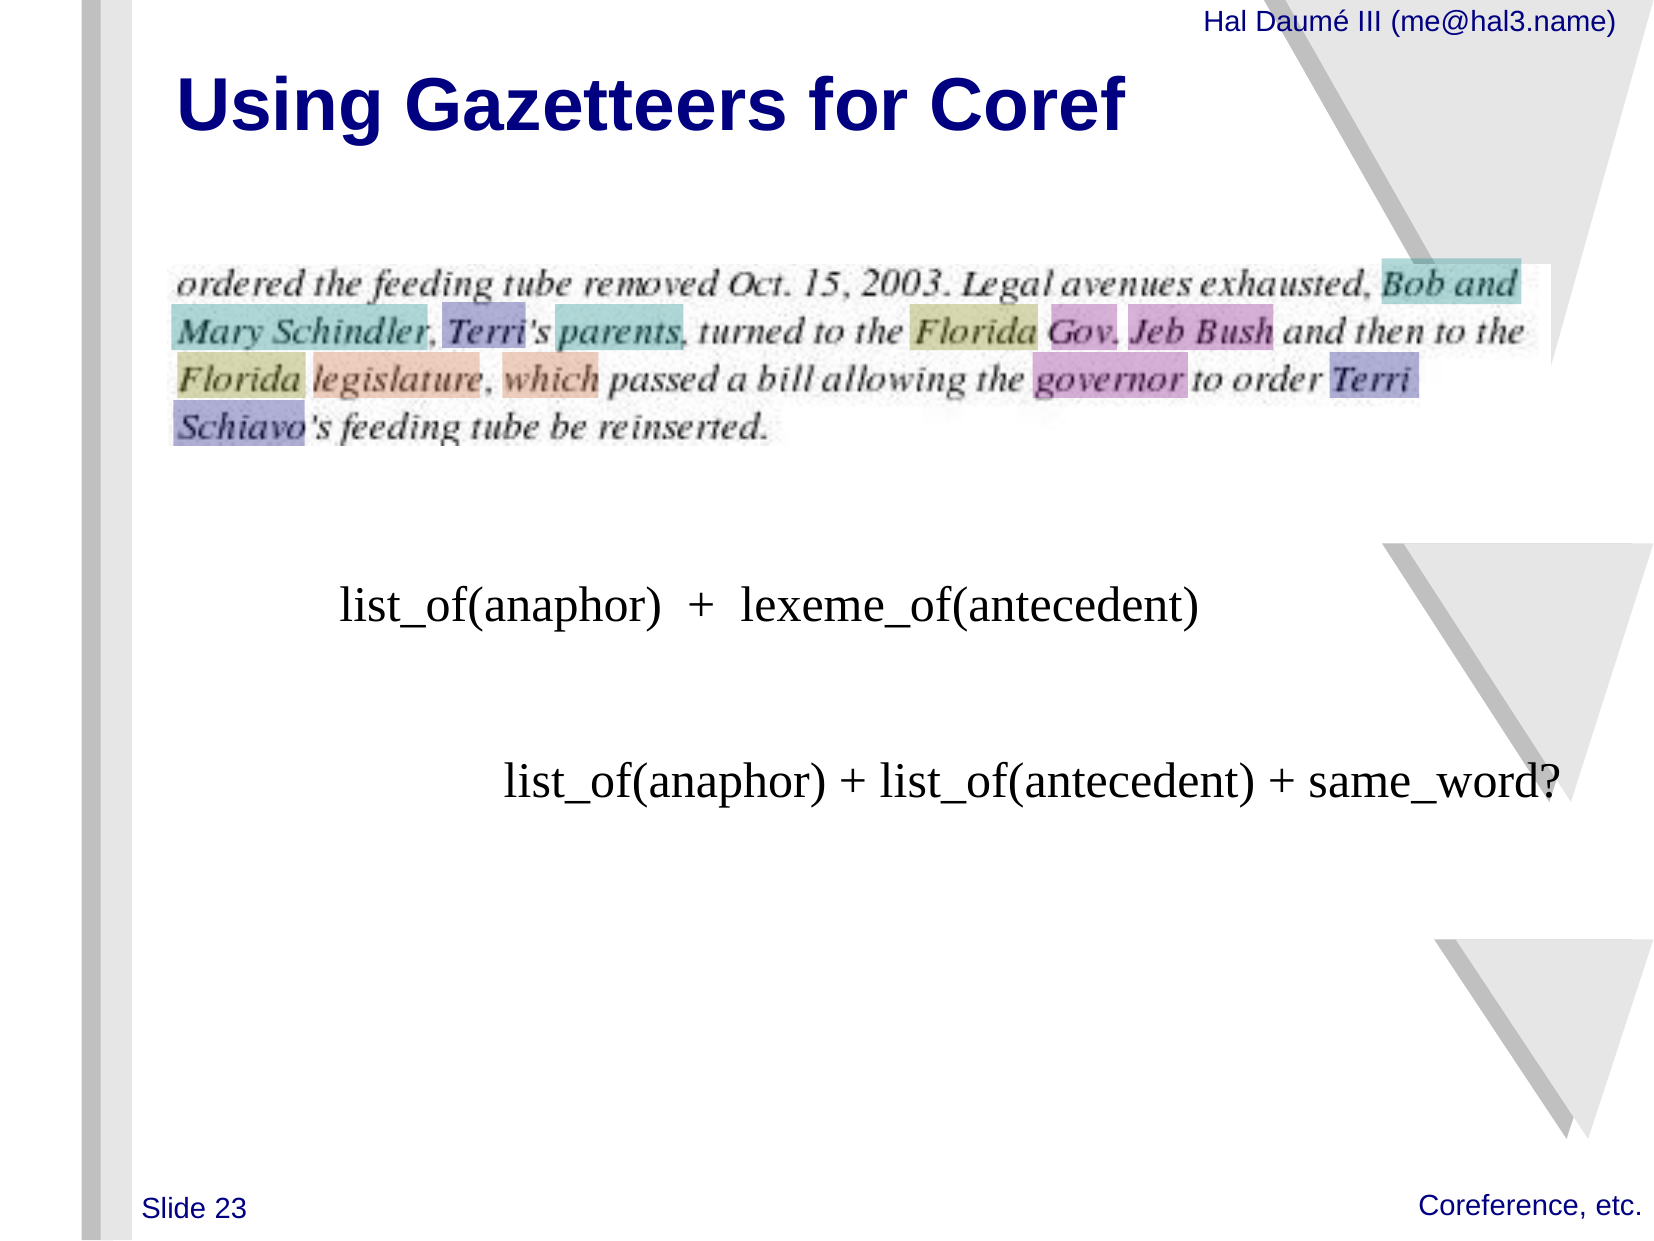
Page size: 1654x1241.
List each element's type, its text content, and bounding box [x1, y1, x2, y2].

text_box [173, 400, 305, 446]
text_box [442, 302, 526, 348]
text_box [313, 352, 480, 398]
text_box [171, 304, 428, 351]
text_box [909, 304, 1038, 351]
text_box [1128, 304, 1274, 351]
text_box [1051, 304, 1118, 351]
text_box [1381, 258, 1522, 305]
text_box [555, 304, 684, 351]
text_box [1032, 352, 1188, 398]
title Using Gazetteers for Coref [176, 44, 1509, 166]
text_box list_of(anaphor) + list_of(antecedent) + same_word? [503, 753, 1539, 809]
text_box list_of(anaphor) + lexeme_of(antecedent) [339, 576, 1181, 632]
text_box [1329, 352, 1420, 398]
picture [167, 264, 1551, 446]
text_box [502, 352, 599, 398]
text_box [177, 352, 306, 398]
